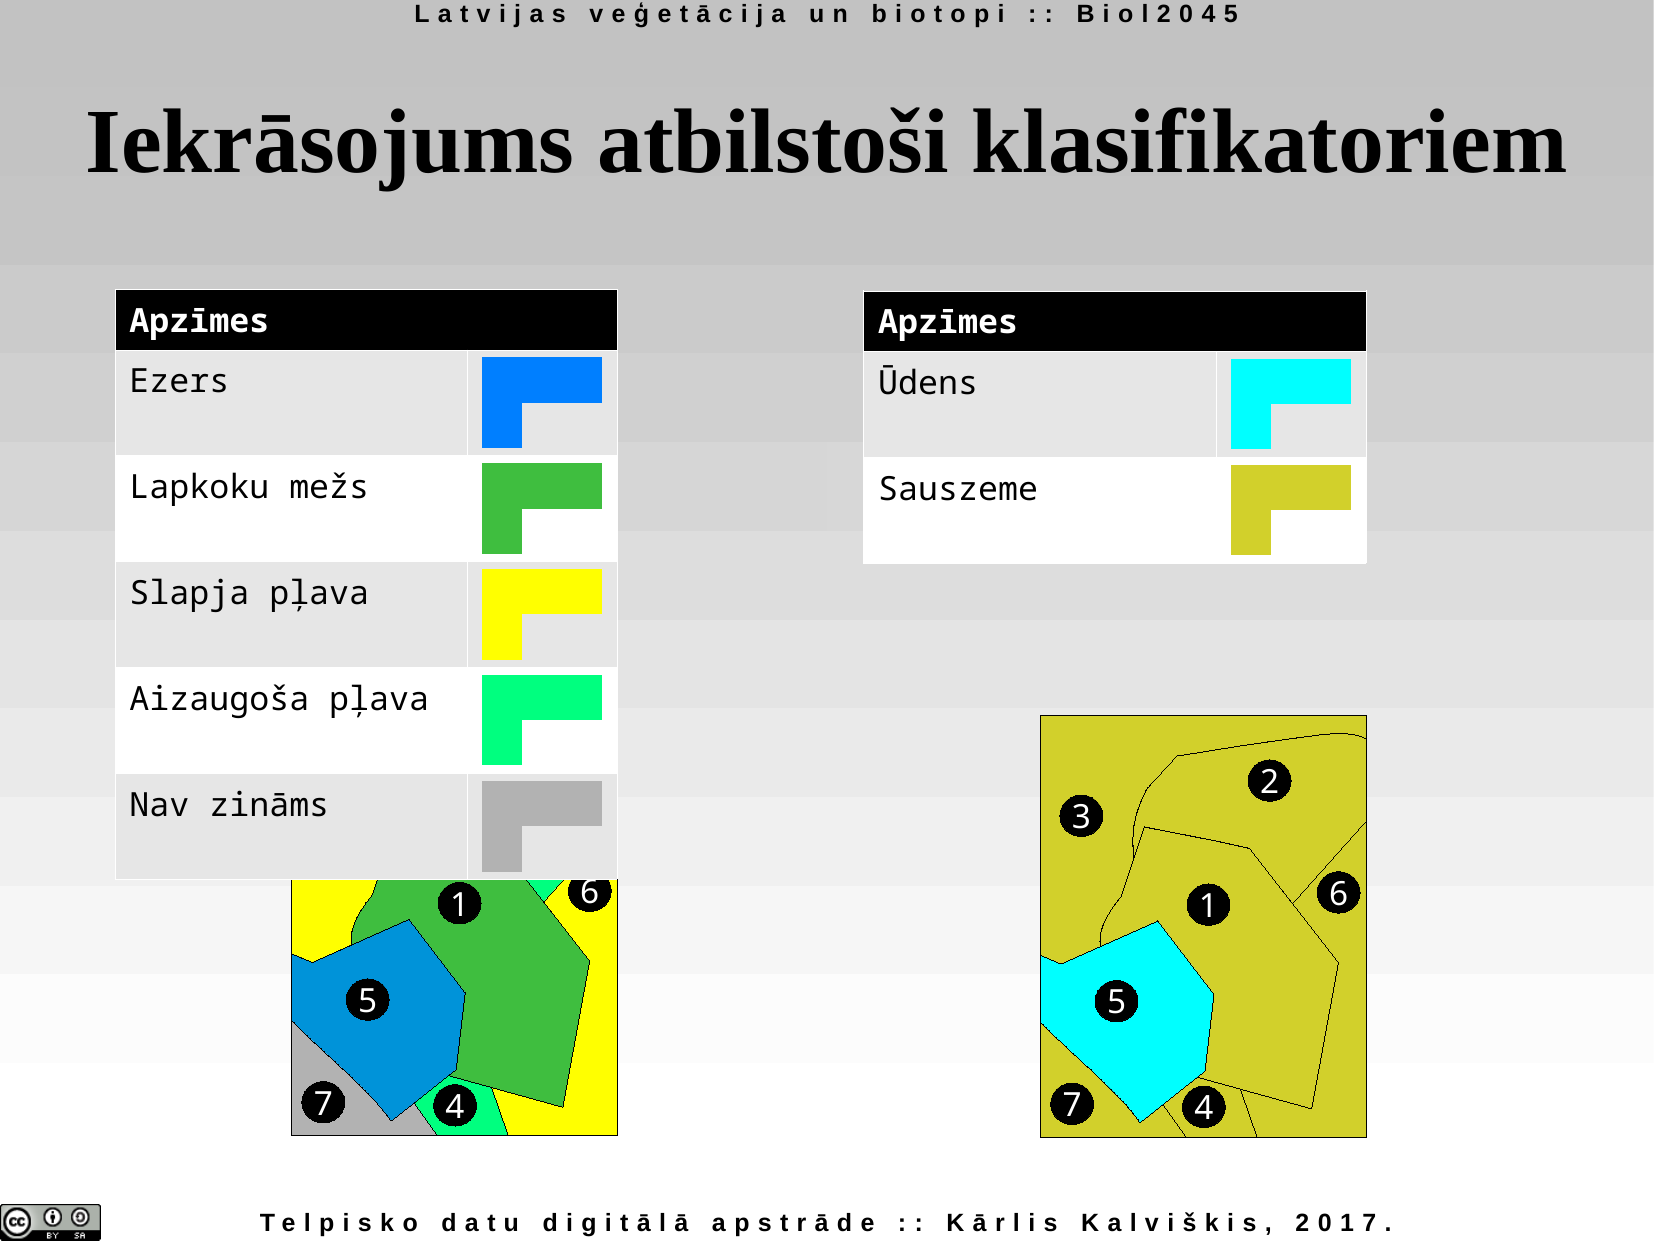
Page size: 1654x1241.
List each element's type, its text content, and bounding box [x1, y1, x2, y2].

table_cell Lapkoku mežs [116, 456, 467, 561]
table_cell Slapja pļava [116, 562, 467, 667]
text_box [1040, 715, 1367, 1138]
text_box 2 [1248, 759, 1292, 802]
text_box 3 [1059, 795, 1103, 837]
table_cell [1217, 352, 1366, 457]
text_box 6 [1317, 871, 1361, 914]
table_cell [1217, 458, 1366, 563]
text_box 6 [585, 890, 595, 901]
table_header Apzīmes [116, 290, 617, 350]
table_cell [468, 351, 617, 455]
text_box 1 [1187, 883, 1230, 926]
table_cell Aizaugoša pļava [116, 668, 467, 773]
table_header Apzīmes [864, 292, 1366, 351]
picture [0, 0, 1654, 1241]
text_box 1 [438, 882, 482, 924]
text_box [291, 879, 618, 1136]
table_cell Nav zināms [116, 774, 467, 879]
text_box 5 [346, 978, 390, 1021]
text_box 4 [433, 1084, 477, 1127]
text_box 7 [301, 1081, 345, 1123]
table_cell [468, 562, 617, 667]
title Iekrāsojums atbilstoši klasifikatoriem [59, 37, 1596, 246]
table_cell [468, 668, 617, 773]
table_cell [468, 456, 617, 561]
text_box 7 [1050, 1083, 1094, 1125]
table_cell Ezers [116, 351, 467, 455]
text_box 4 [1182, 1086, 1226, 1128]
table_cell [468, 774, 617, 879]
table_cell Sauszeme [864, 458, 1216, 563]
text_box 6 [568, 880, 612, 912]
table_cell Ūdens [864, 352, 1216, 457]
text_box 5 [1095, 980, 1138, 1022]
